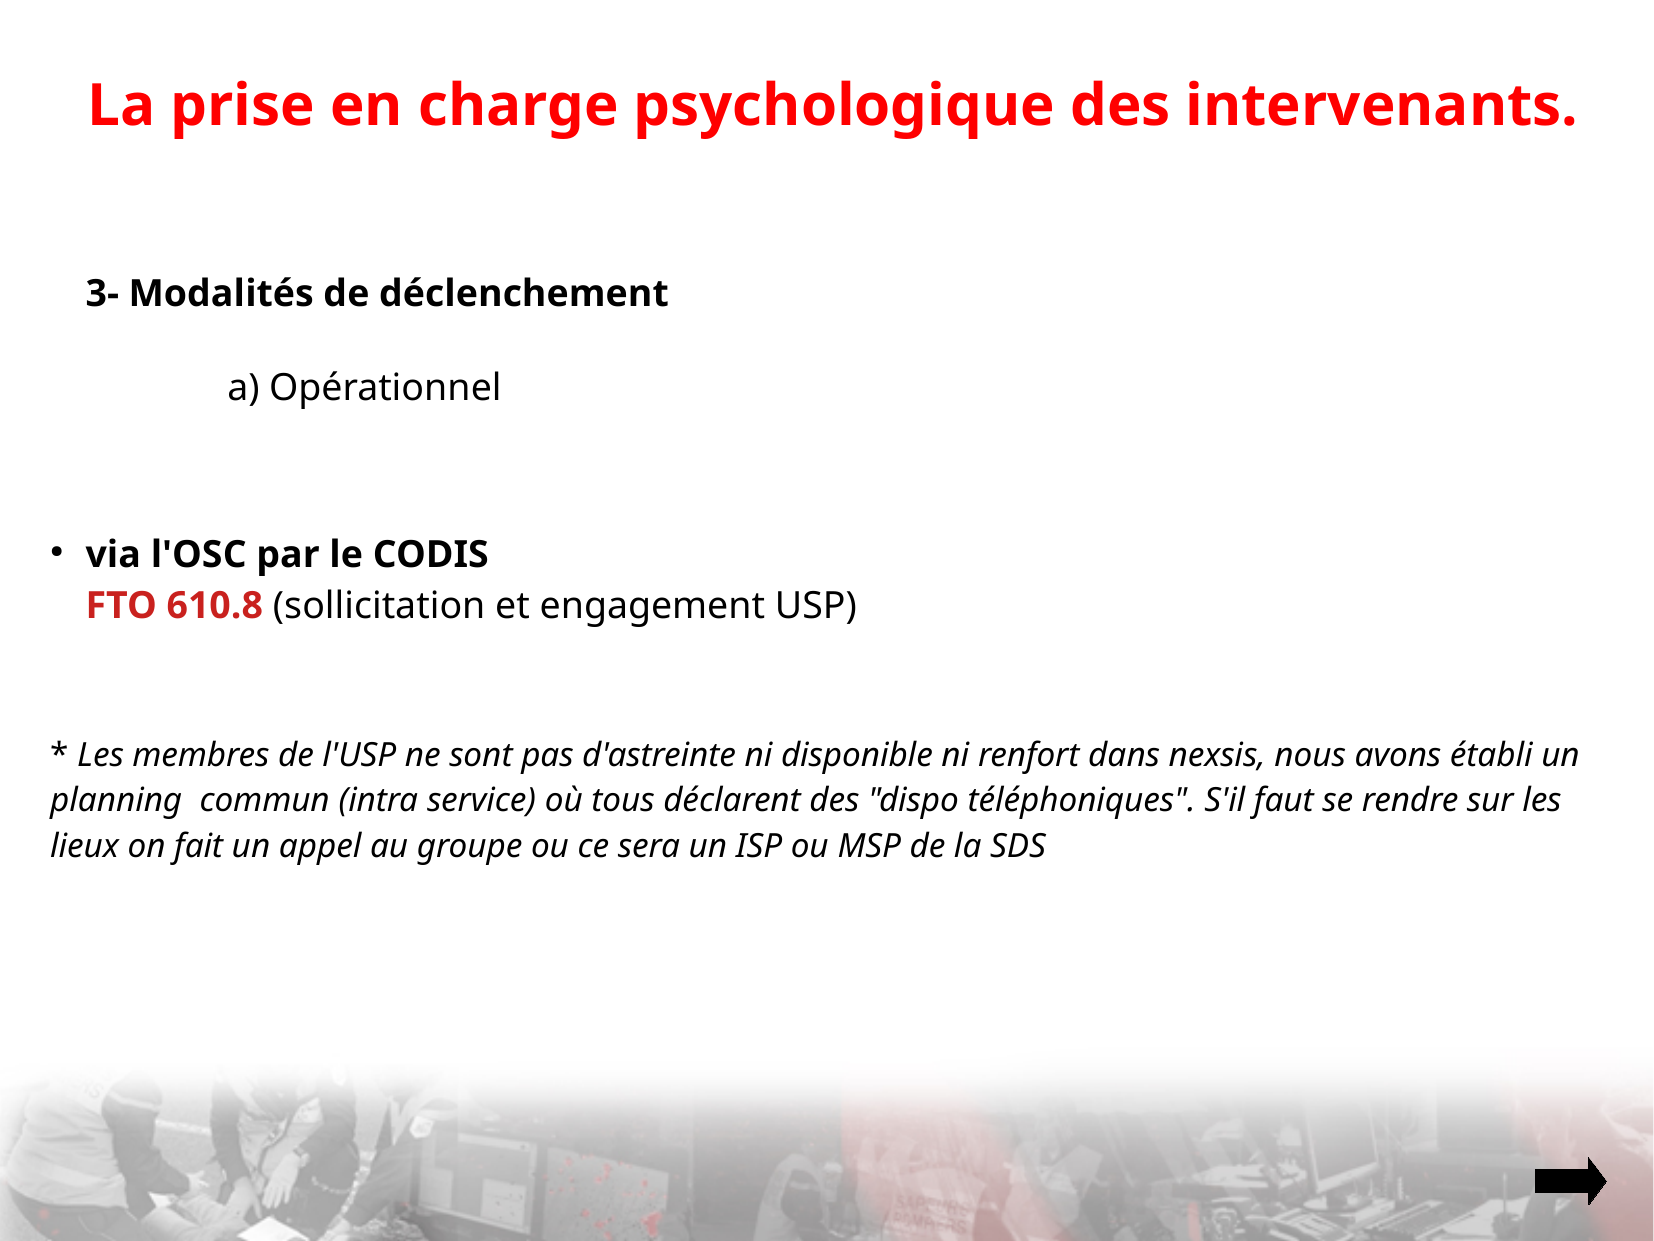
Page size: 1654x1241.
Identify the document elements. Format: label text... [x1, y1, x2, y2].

picture [0, 2, 1654, 1241]
text_box via l'OSC par le CODIS FTO 610.8 (sollicitation et engagement USP) * Les membres de l'USP ne sont pas d'astreinte ni disponible ni renfort dans nexsis, nous avons établi un planning commun (intra service) où tous déclarent des "dispo téléphoniques". S'il faut se rendre sur les lieux on fait un appel au groupe ou ce sera un ISP ou MSP de la SDS [35, 519, 1630, 881]
text_box [1535, 1157, 1607, 1205]
text_box a) Opérationnel [70, 353, 1595, 414]
text_box 3- Modalités de déclenchement [70, 258, 1595, 319]
title La prise en charge psychologique des intervenants. [35, 40, 1630, 166]
